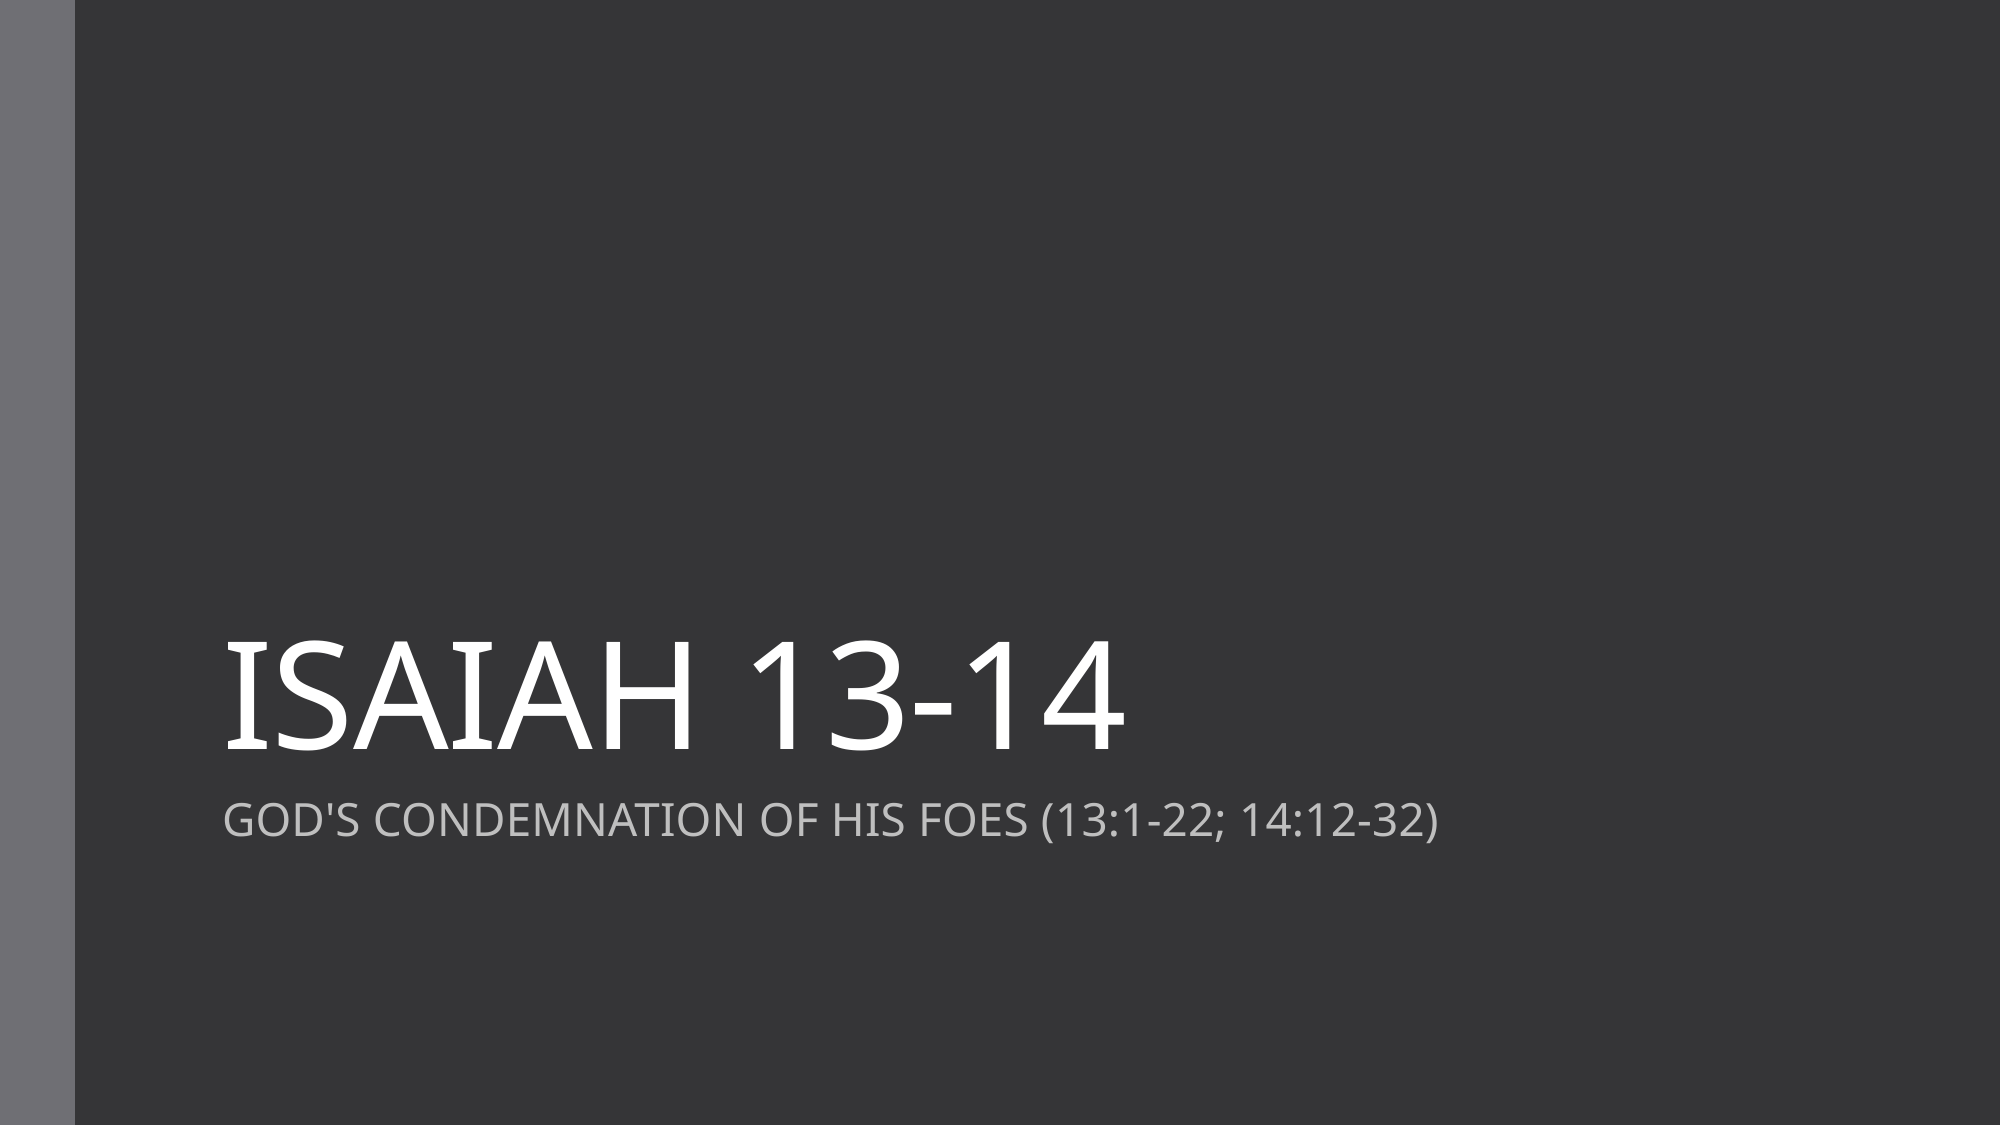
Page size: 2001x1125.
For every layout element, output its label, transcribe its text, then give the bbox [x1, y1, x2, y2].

title ISAIAH 13-14 [206, 124, 1752, 787]
subtitle GOD'S CONDEMNATION OF HIS FOES (13:1-22; 14:12-32) [206, 787, 1752, 1066]
